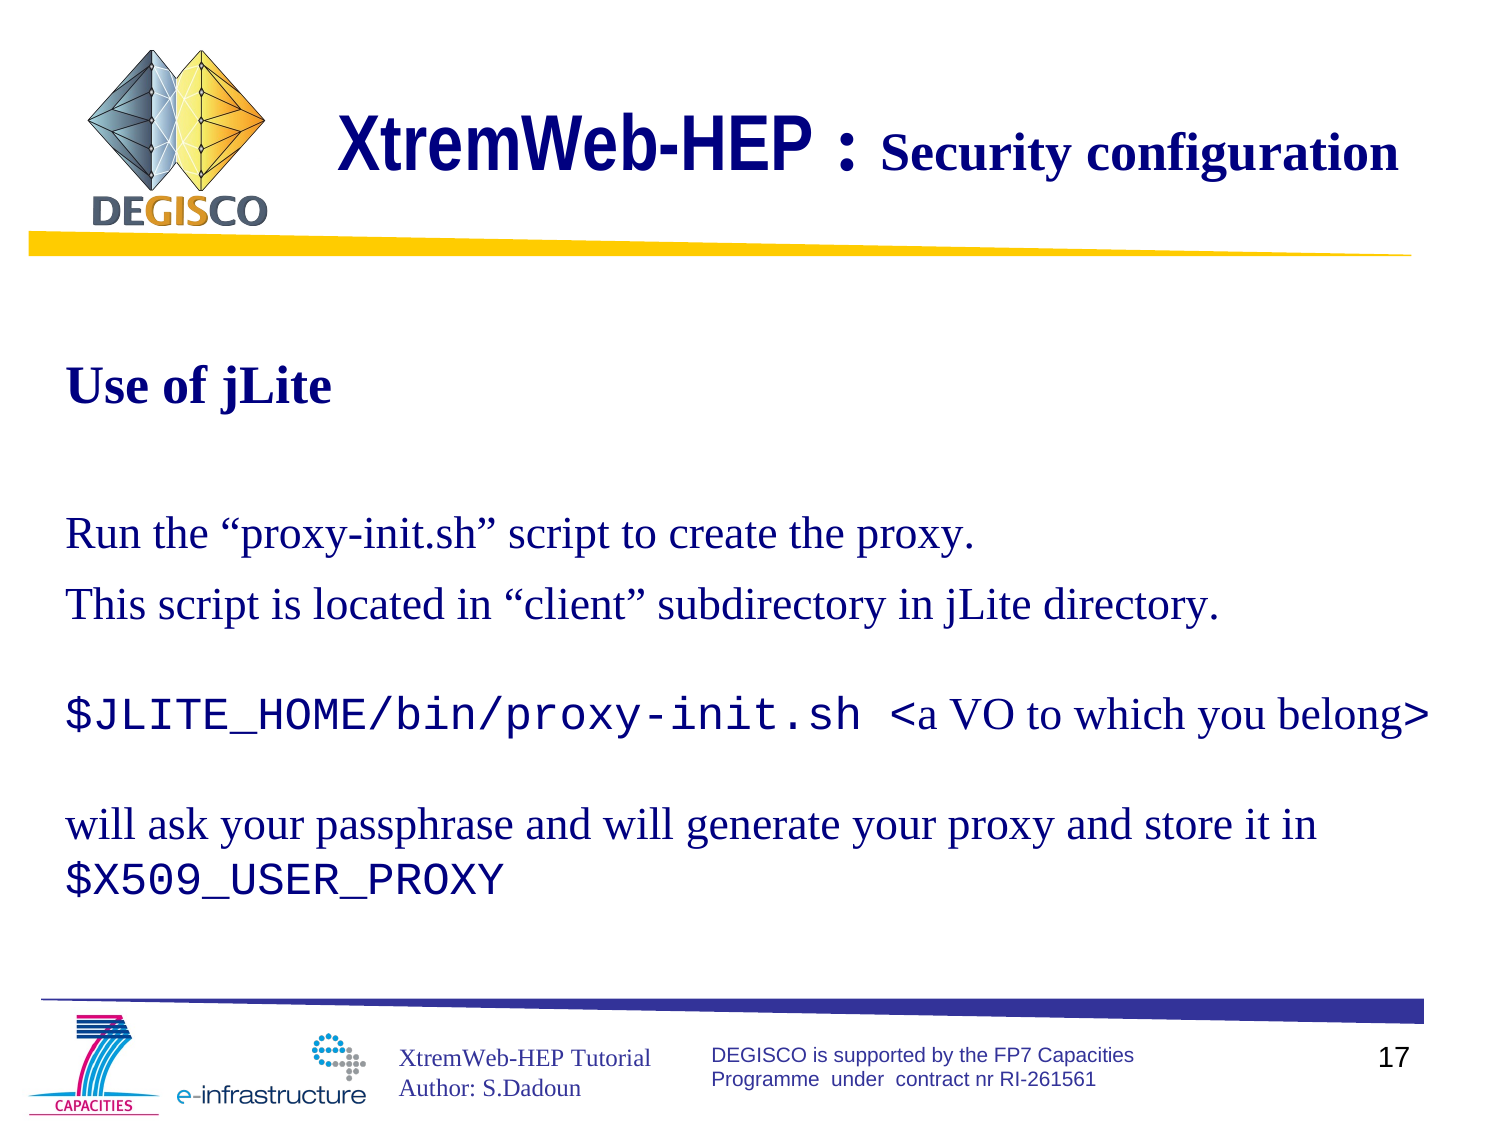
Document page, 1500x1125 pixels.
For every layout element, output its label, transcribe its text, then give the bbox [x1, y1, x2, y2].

picture [177, 1033, 366, 1104]
picture [65, 44, 287, 226]
subtitle Use of jLite Run the “proxy-init.sh” script to create the proxy. This script is located in “client” subdirectory in jLite directory. $JLITE_HOME/bin/proxy-init.sh <a VO to which you belong> will ask your passphrase and will generate your proxy and store it in $X509_USER_PROXY [64, 255, 1463, 998]
picture [317, 1038, 340, 1049]
title XtremWeb-HEP : Security configuration [259, 56, 1479, 221]
picture [22, 1007, 165, 1124]
